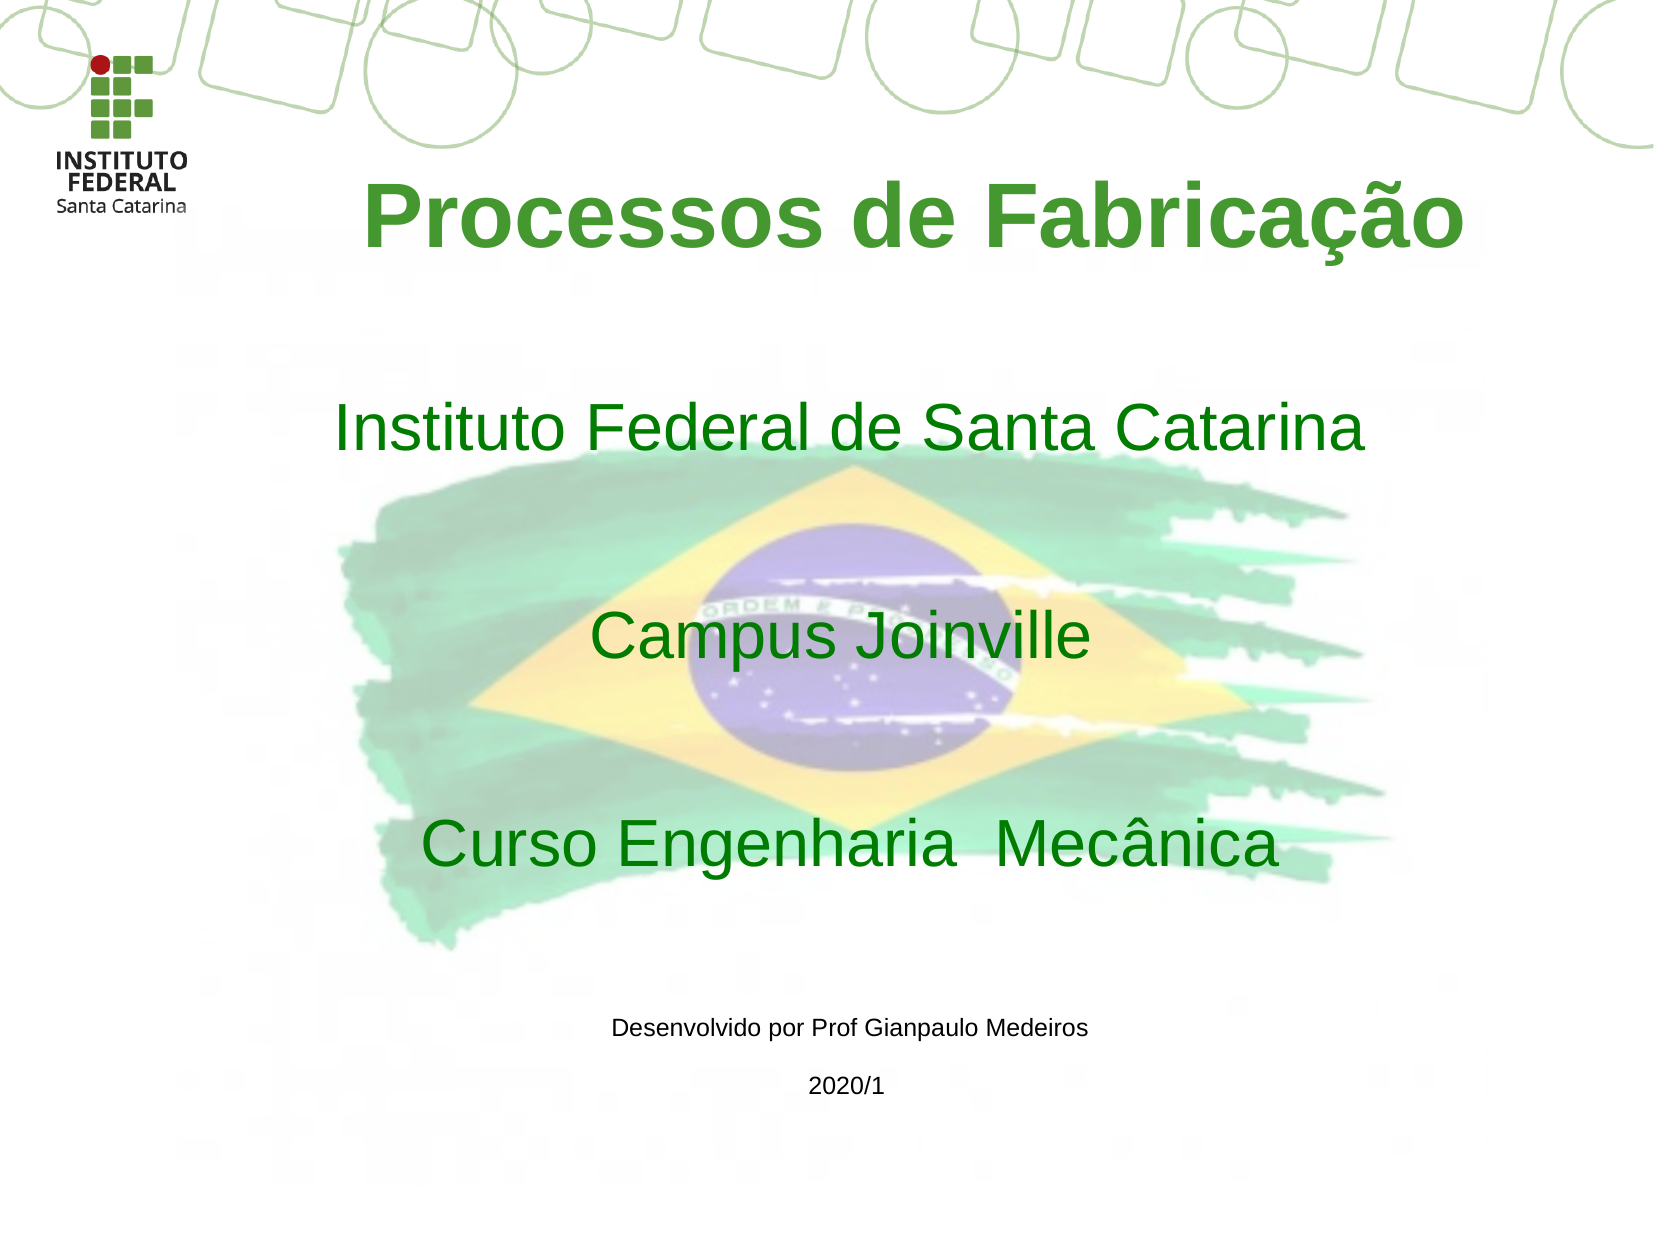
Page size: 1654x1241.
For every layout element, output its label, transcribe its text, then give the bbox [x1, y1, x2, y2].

title Processos de Fabricação [259, 111, 1571, 319]
list Instituto Federal de Santa Catarina Campus Joinville Curso Engenharia Mecânica Desenvolvido por Prof Gianpaulo Medeiros 2020/1 [59, 389, 1571, 1130]
picture [0, 0, 1654, 1187]
